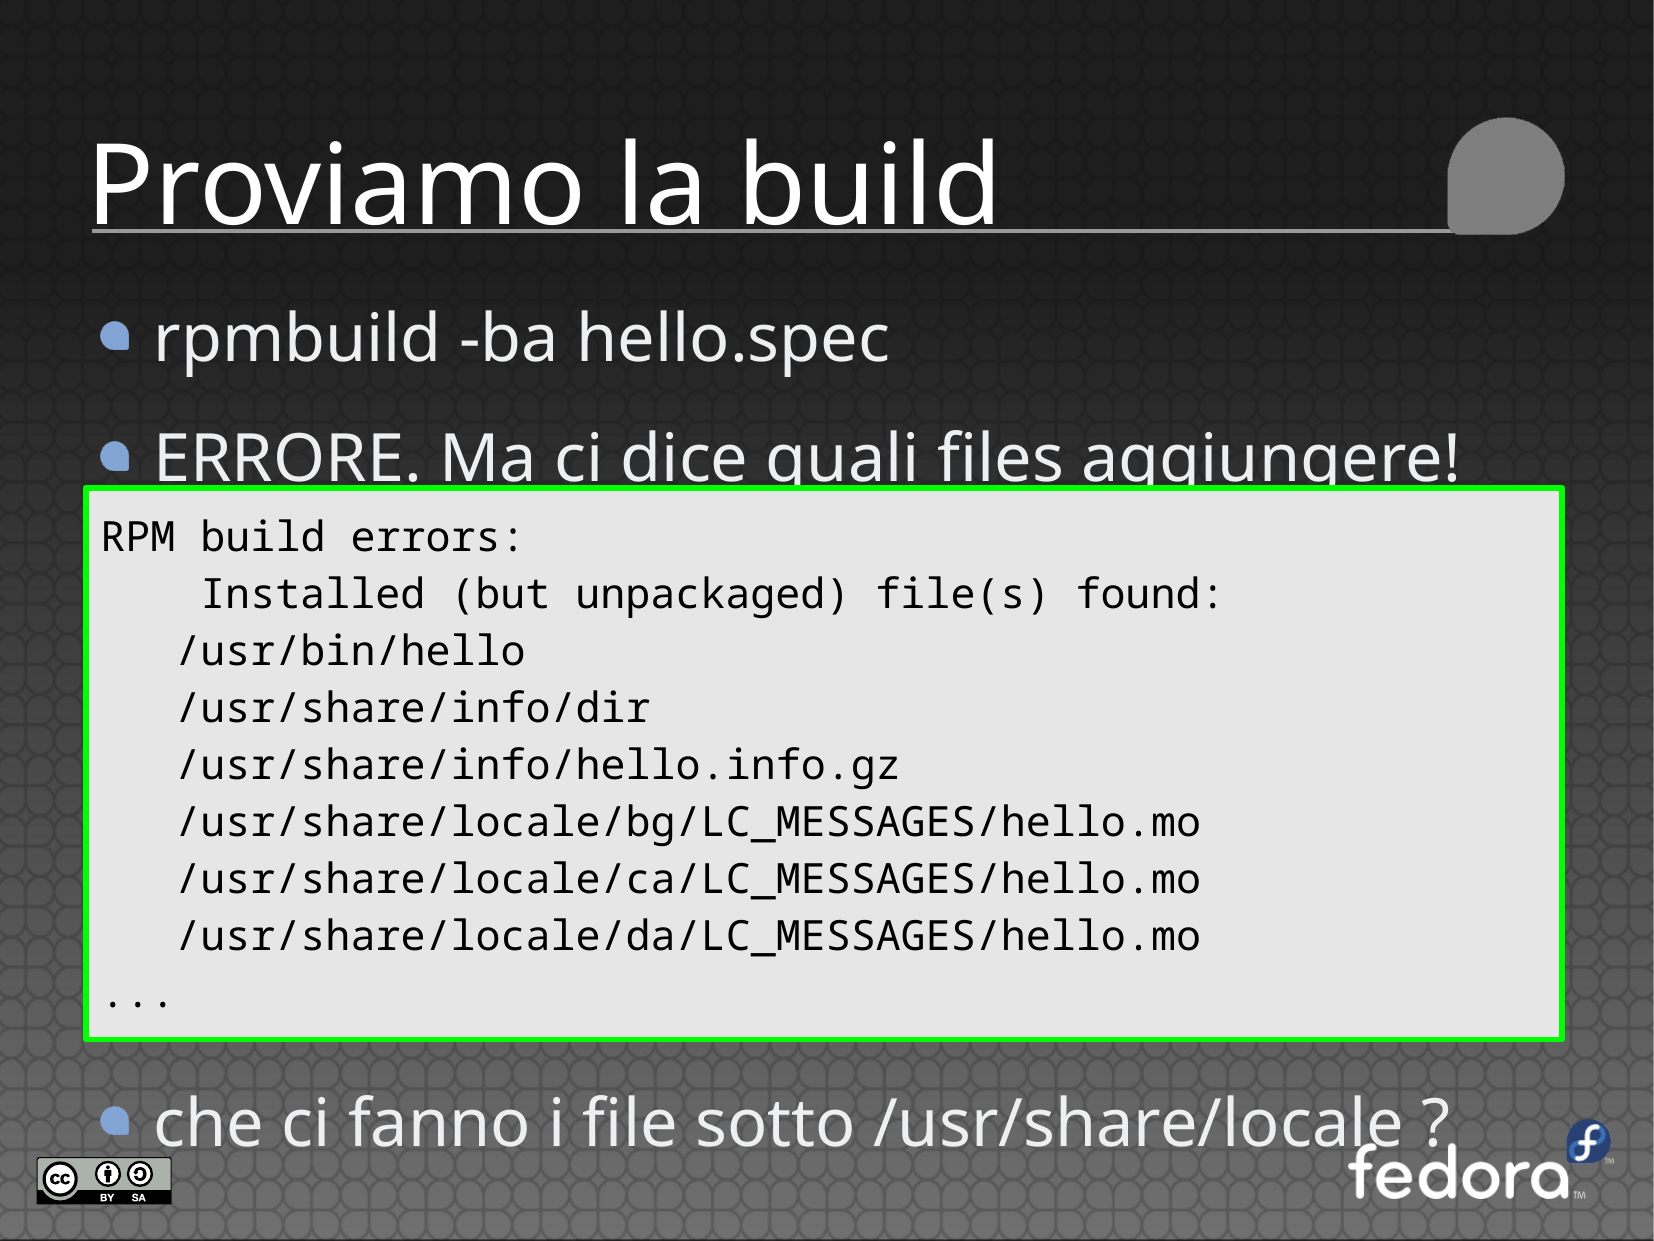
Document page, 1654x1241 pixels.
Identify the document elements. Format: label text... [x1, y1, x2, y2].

picture [0, 0, 1654, 1241]
text_box RPM build errors: Installed (but unpackaged) file(s) found: /usr/bin/hello /usr/share/info/dir /usr/share/info/hello.info.gz /usr/share/locale/bg/LC_MESSAGES/hello.mo /usr/share/locale/ca/LC_MESSAGES/hello.mo /usr/share/locale/da/LC_MESSAGES/hello.mo ... [85, 487, 1563, 963]
title Proviamo la build [86, 110, 1576, 251]
list rpmbuild -ba hello.spec ERRORE. Ma ci dice quali files aggiungere! che ci fanno i file sotto /usr/share/locale ? [82, 290, 1571, 1050]
